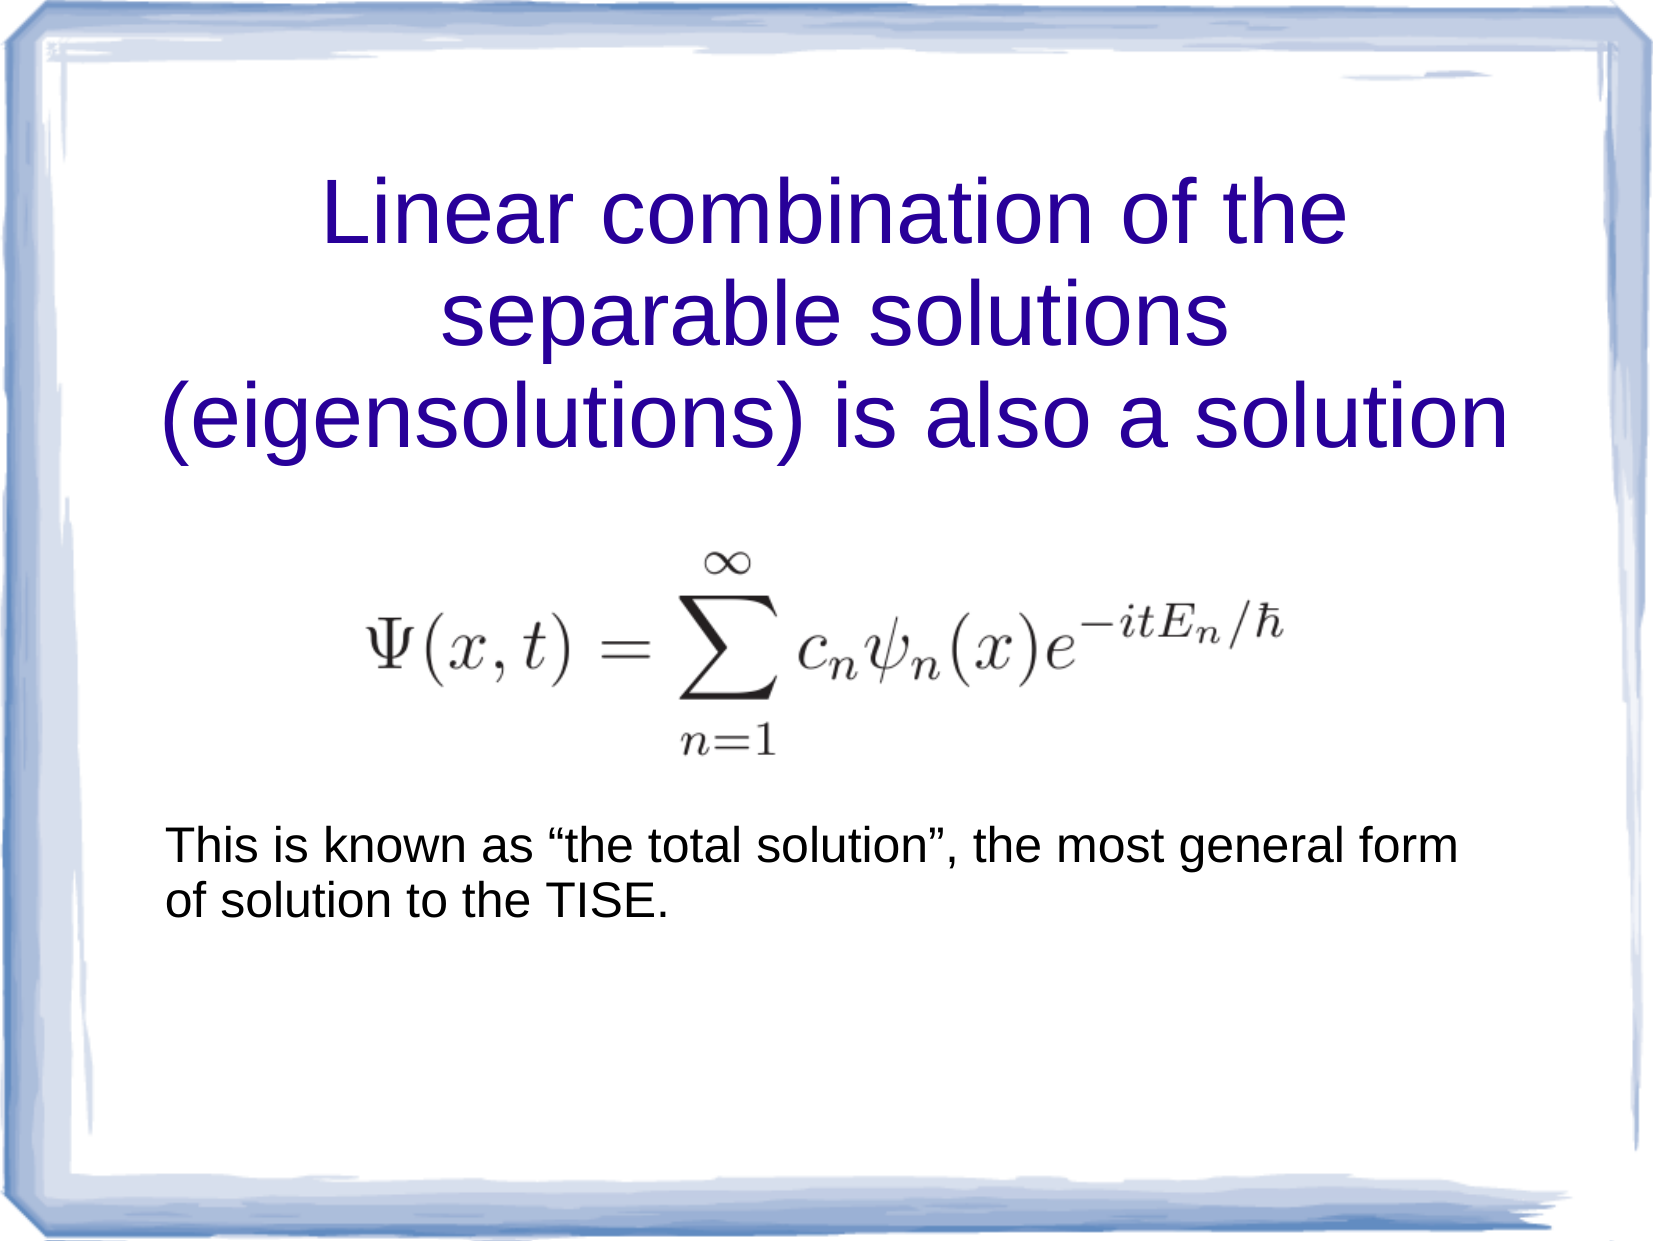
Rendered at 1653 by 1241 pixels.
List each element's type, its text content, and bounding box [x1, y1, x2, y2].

text_box This is known as “the total solution”, the most general form of solution to the TISE. [149, 810, 1500, 937]
picture [0, 0, 1653, 1241]
title Linear combination of the separable solutions (eigensolutions) is also a solution [127, 155, 1545, 469]
